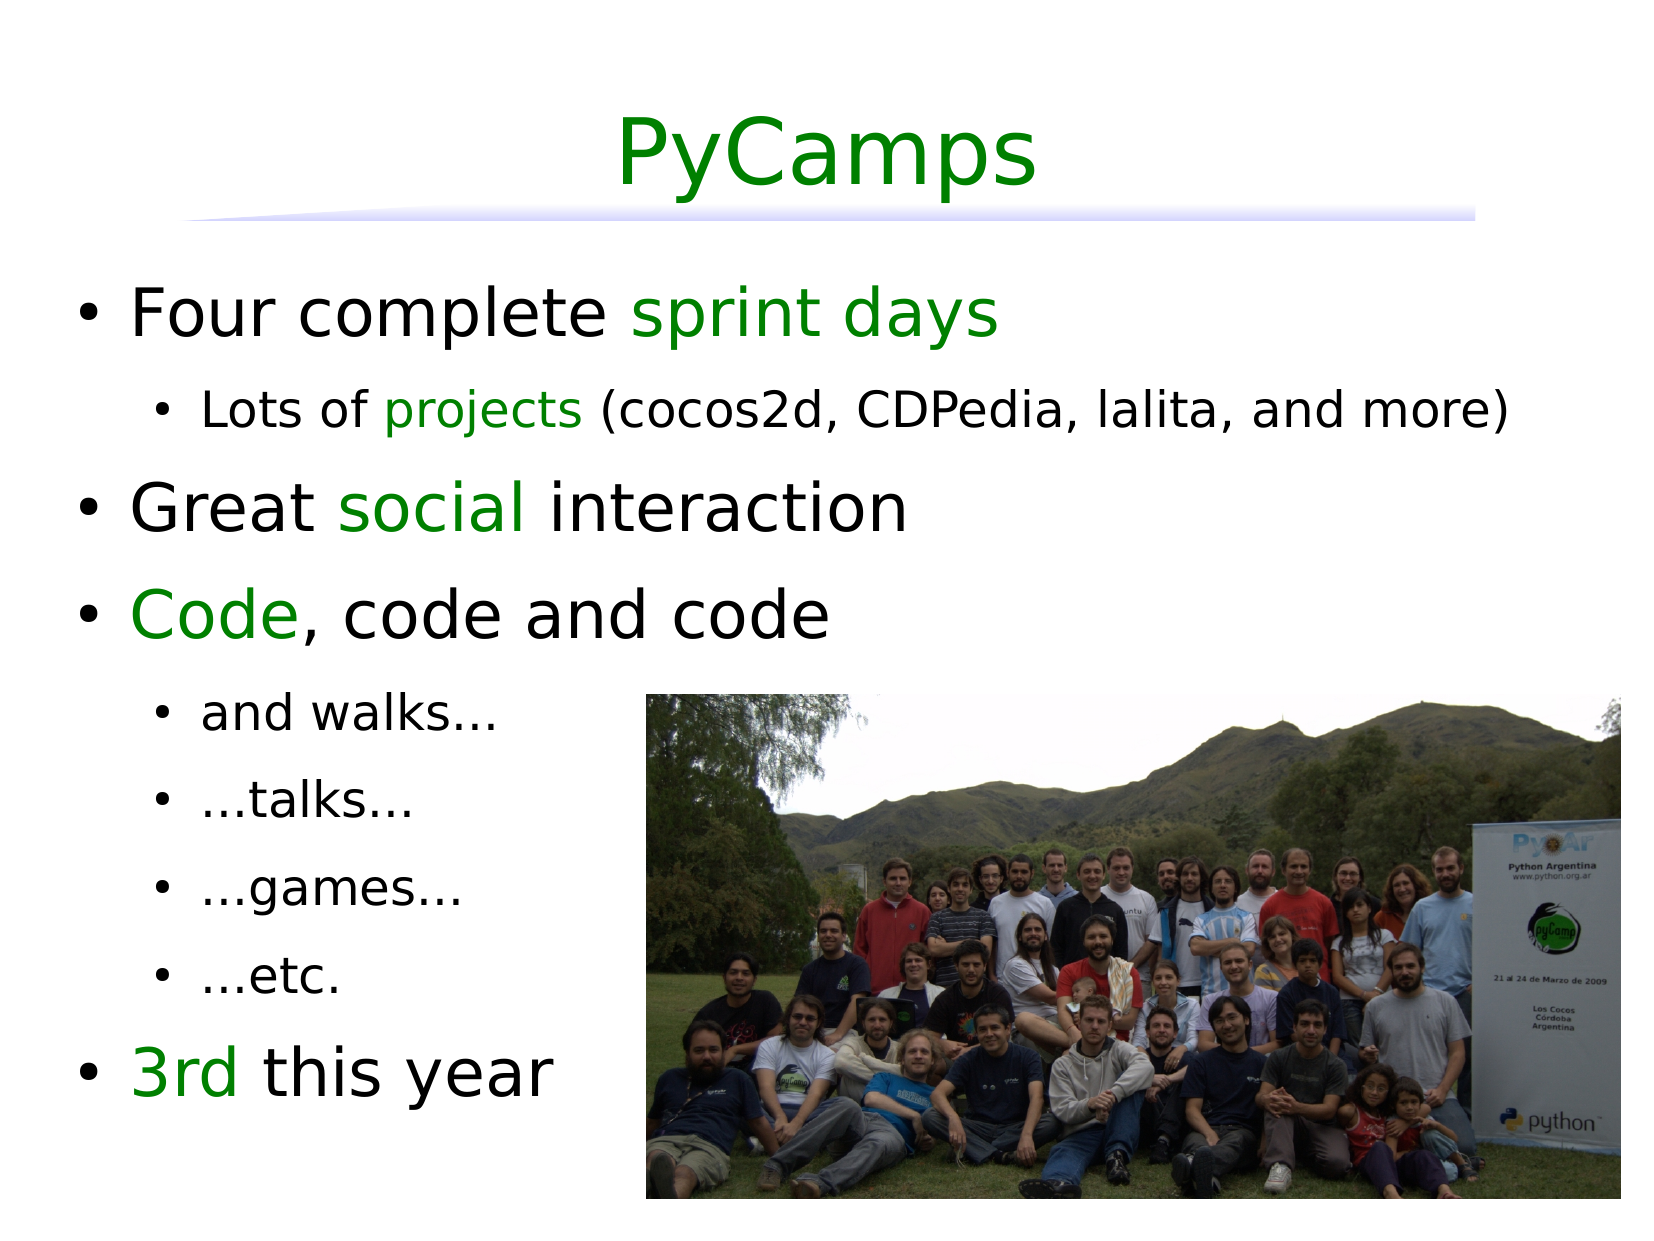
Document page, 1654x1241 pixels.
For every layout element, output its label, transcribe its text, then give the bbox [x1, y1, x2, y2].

picture [646, 694, 1621, 1199]
list Four complete sprint days Lots of projects (cocos2d, CDPedia, lalita, and more) Great social interaction Code, code and code and walks... ...talks... ...games... ...etc. 3rd this year [59, 274, 1595, 1113]
title PyCamps [82, 44, 1571, 262]
